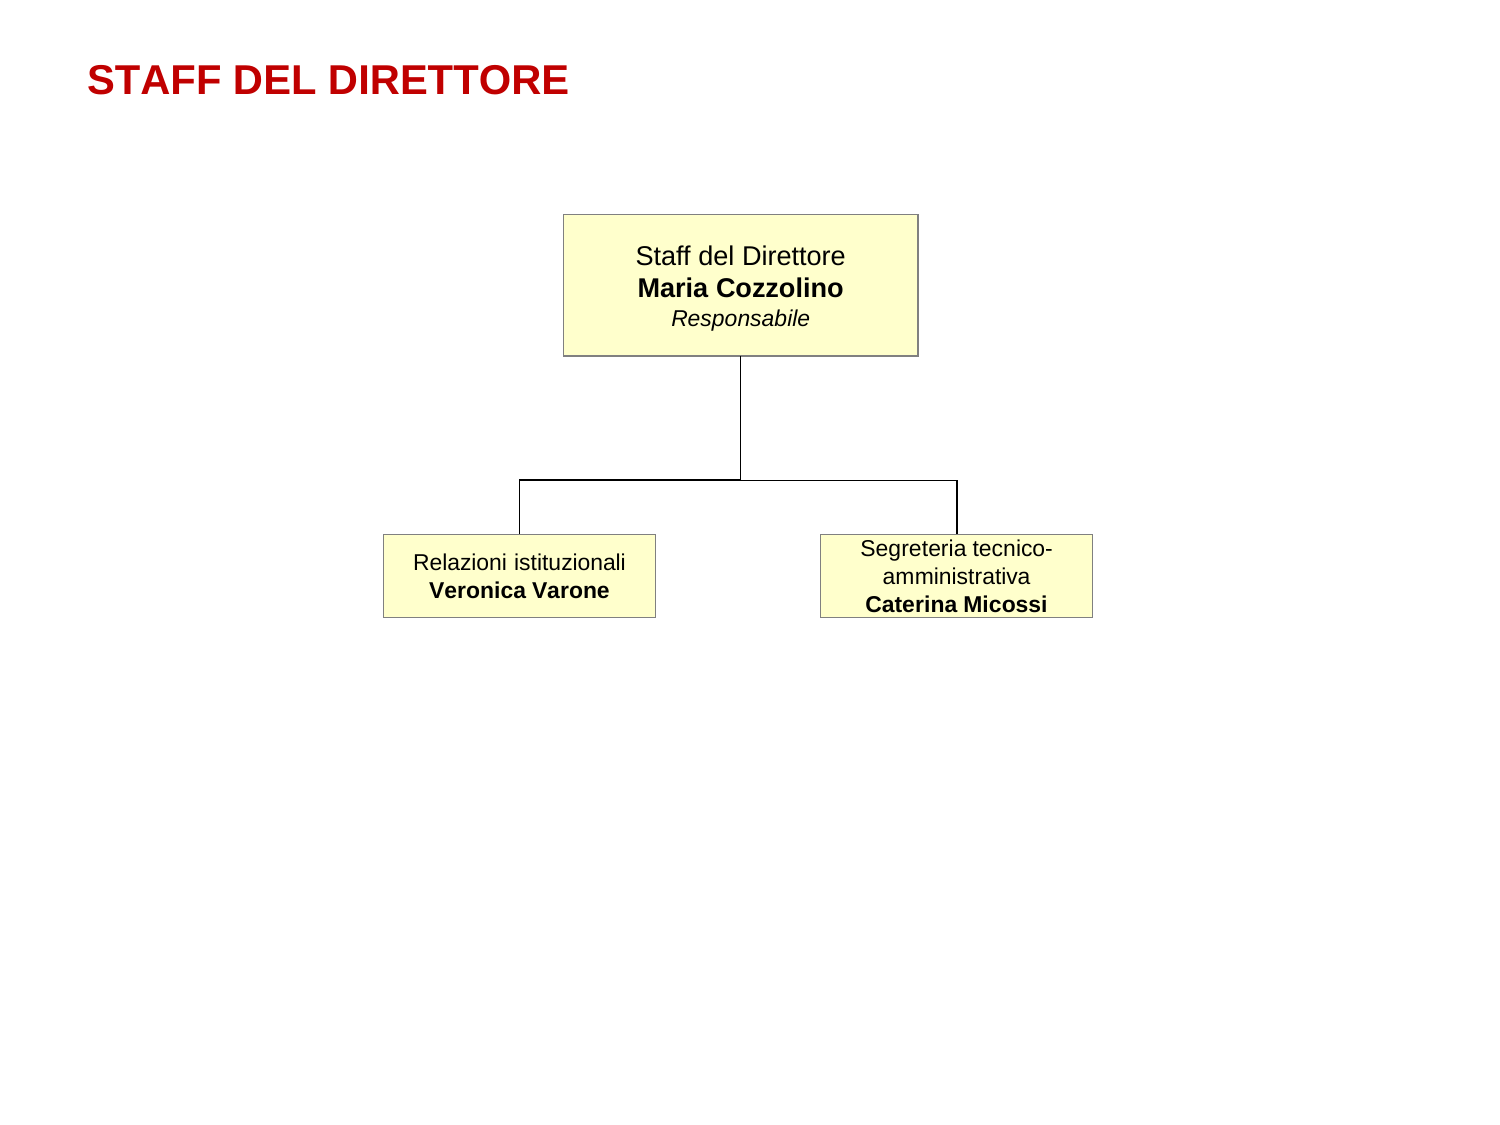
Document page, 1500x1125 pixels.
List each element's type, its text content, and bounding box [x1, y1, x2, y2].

picture [382, 213, 1094, 631]
text_box STAFF DEL DIRETTORE [72, 45, 1462, 128]
